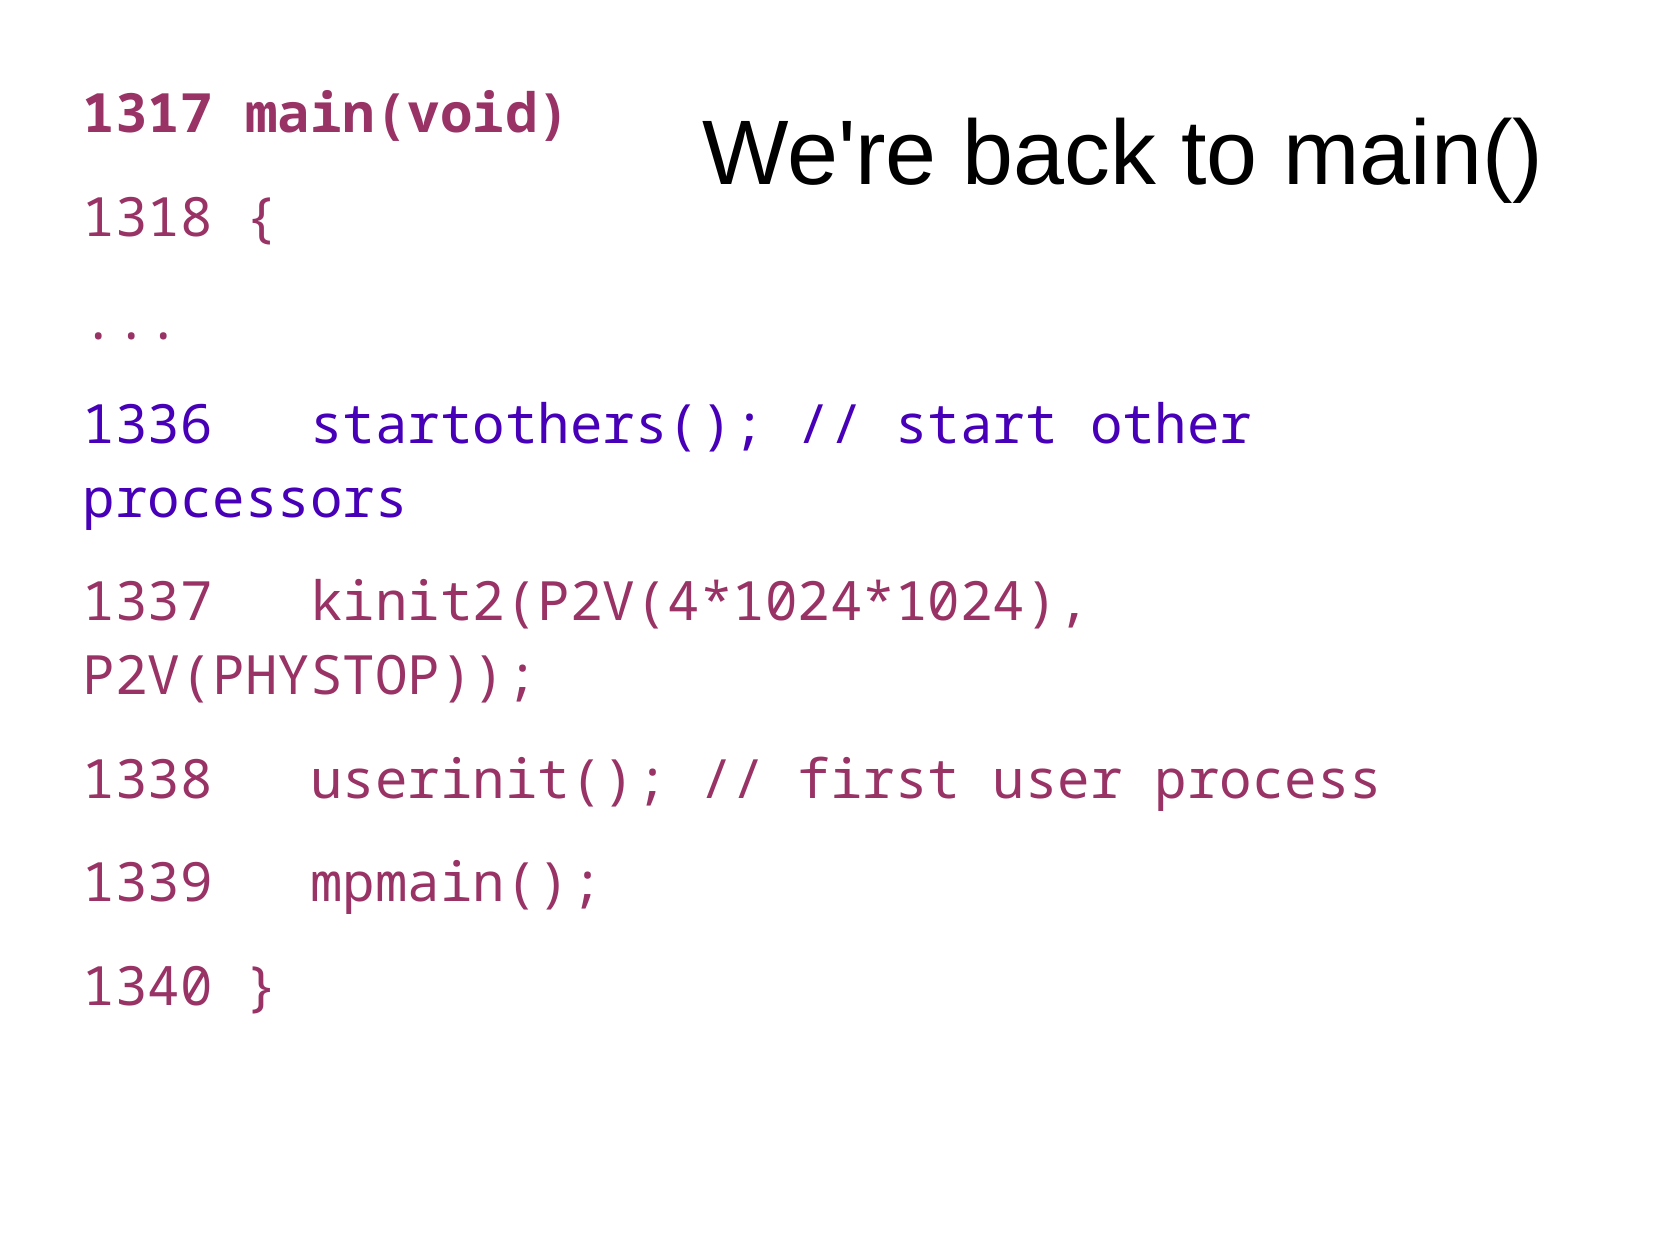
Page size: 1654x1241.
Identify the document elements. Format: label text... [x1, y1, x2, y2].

list 1317 main(void) 1318 { ... 1336 startothers(); // start other processors 1337 kinit2(P2V(4*1024*1024), P2V(PHYSTOP)); 1338 userinit(); // first user process 1339 mpmain(); 1340 } [82, 75, 1571, 1163]
title We're back to main() [675, 49, 1571, 257]
